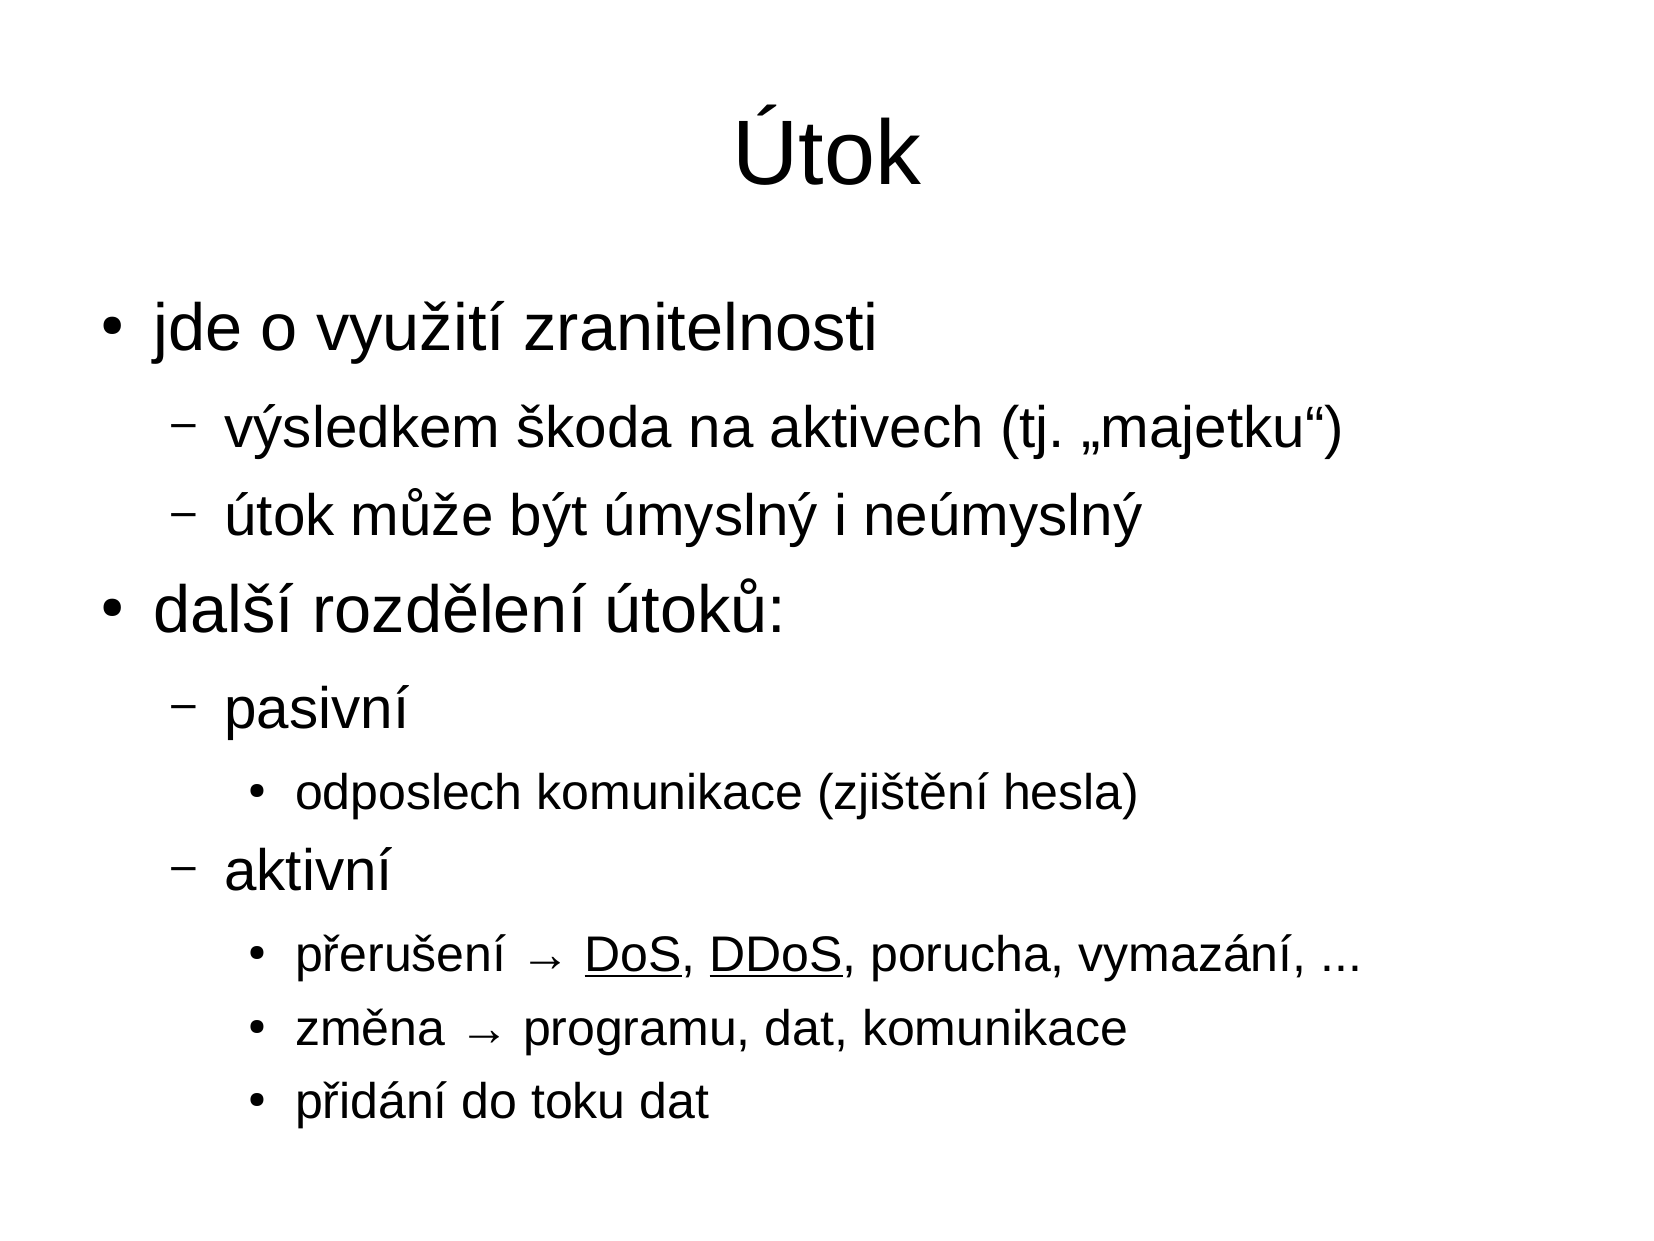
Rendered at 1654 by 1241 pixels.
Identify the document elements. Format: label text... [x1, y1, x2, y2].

list jde o využití zranitelnosti výsledkem škoda na aktivech (tj. „majetku“) útok může být úmyslný i neúmyslný další rozdělení útoků: pasivní odposlech komunikace (zjištění hesla) aktivní přerušení → DoS, DDoS, porucha, vymazání, ... změna → programu, dat, komunikace přidání do toku dat [82, 290, 1571, 1130]
title Útok [82, 56, 1571, 250]
